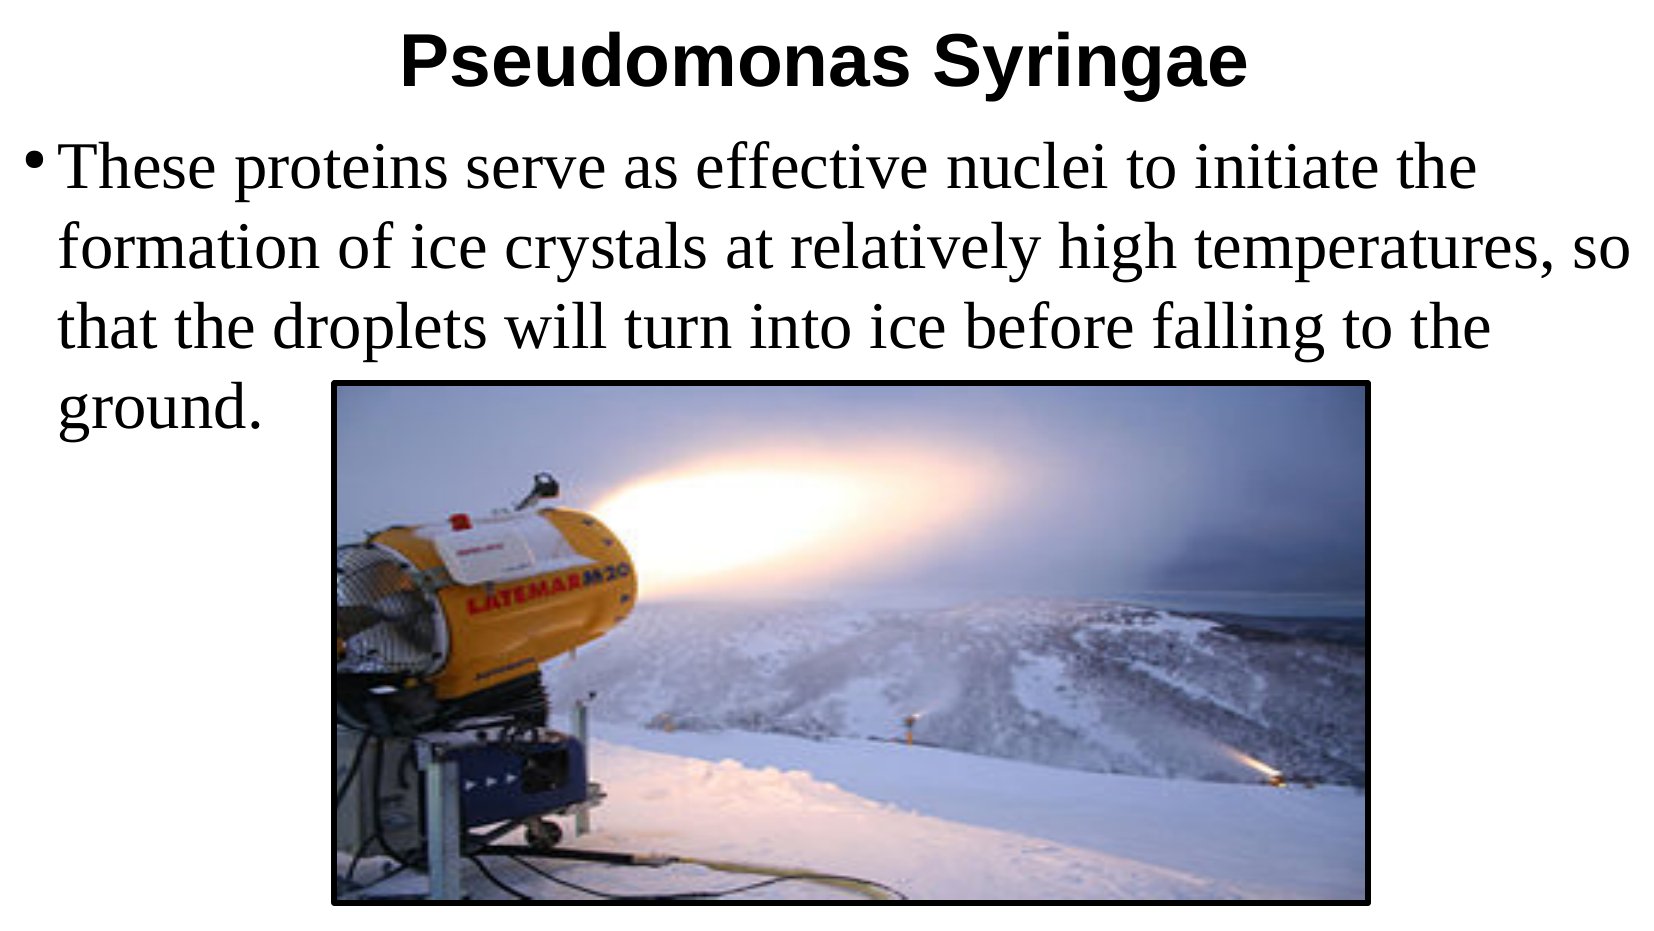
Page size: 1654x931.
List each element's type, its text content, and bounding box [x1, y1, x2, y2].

text_box These proteins serve as effective nuclei to initiate the formation of ice crystals at relatively high temperatures, so that the droplets will turn into ice before falling to the ground. [4, 114, 1654, 450]
title Pseudomonas Syringae [0, 5, 1654, 107]
picture [337, 386, 1366, 901]
